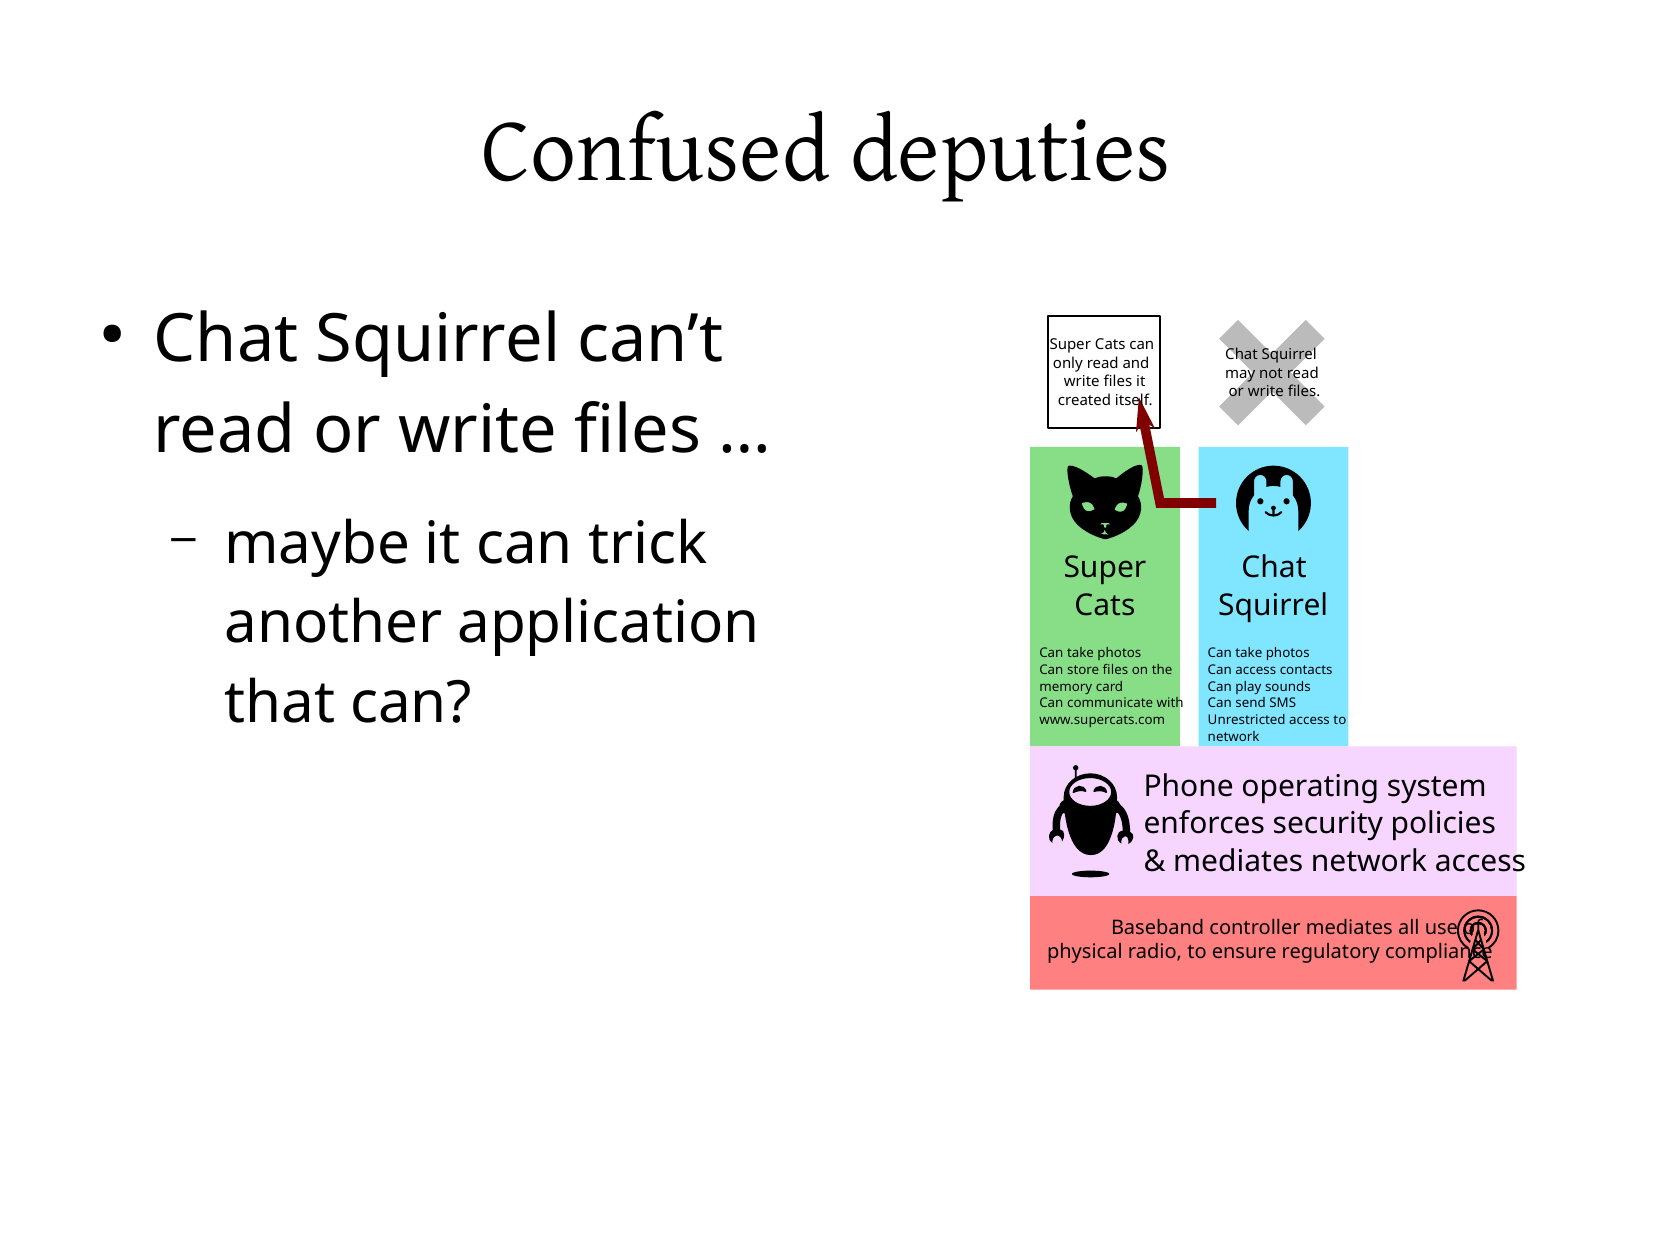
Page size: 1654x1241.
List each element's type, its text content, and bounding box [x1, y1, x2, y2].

picture [1028, 290, 1654, 1010]
title Confused deputies [82, 49, 1571, 257]
list Chat Squirrel can’t read or write files … maybe it can trick another application that can? [82, 290, 809, 1010]
